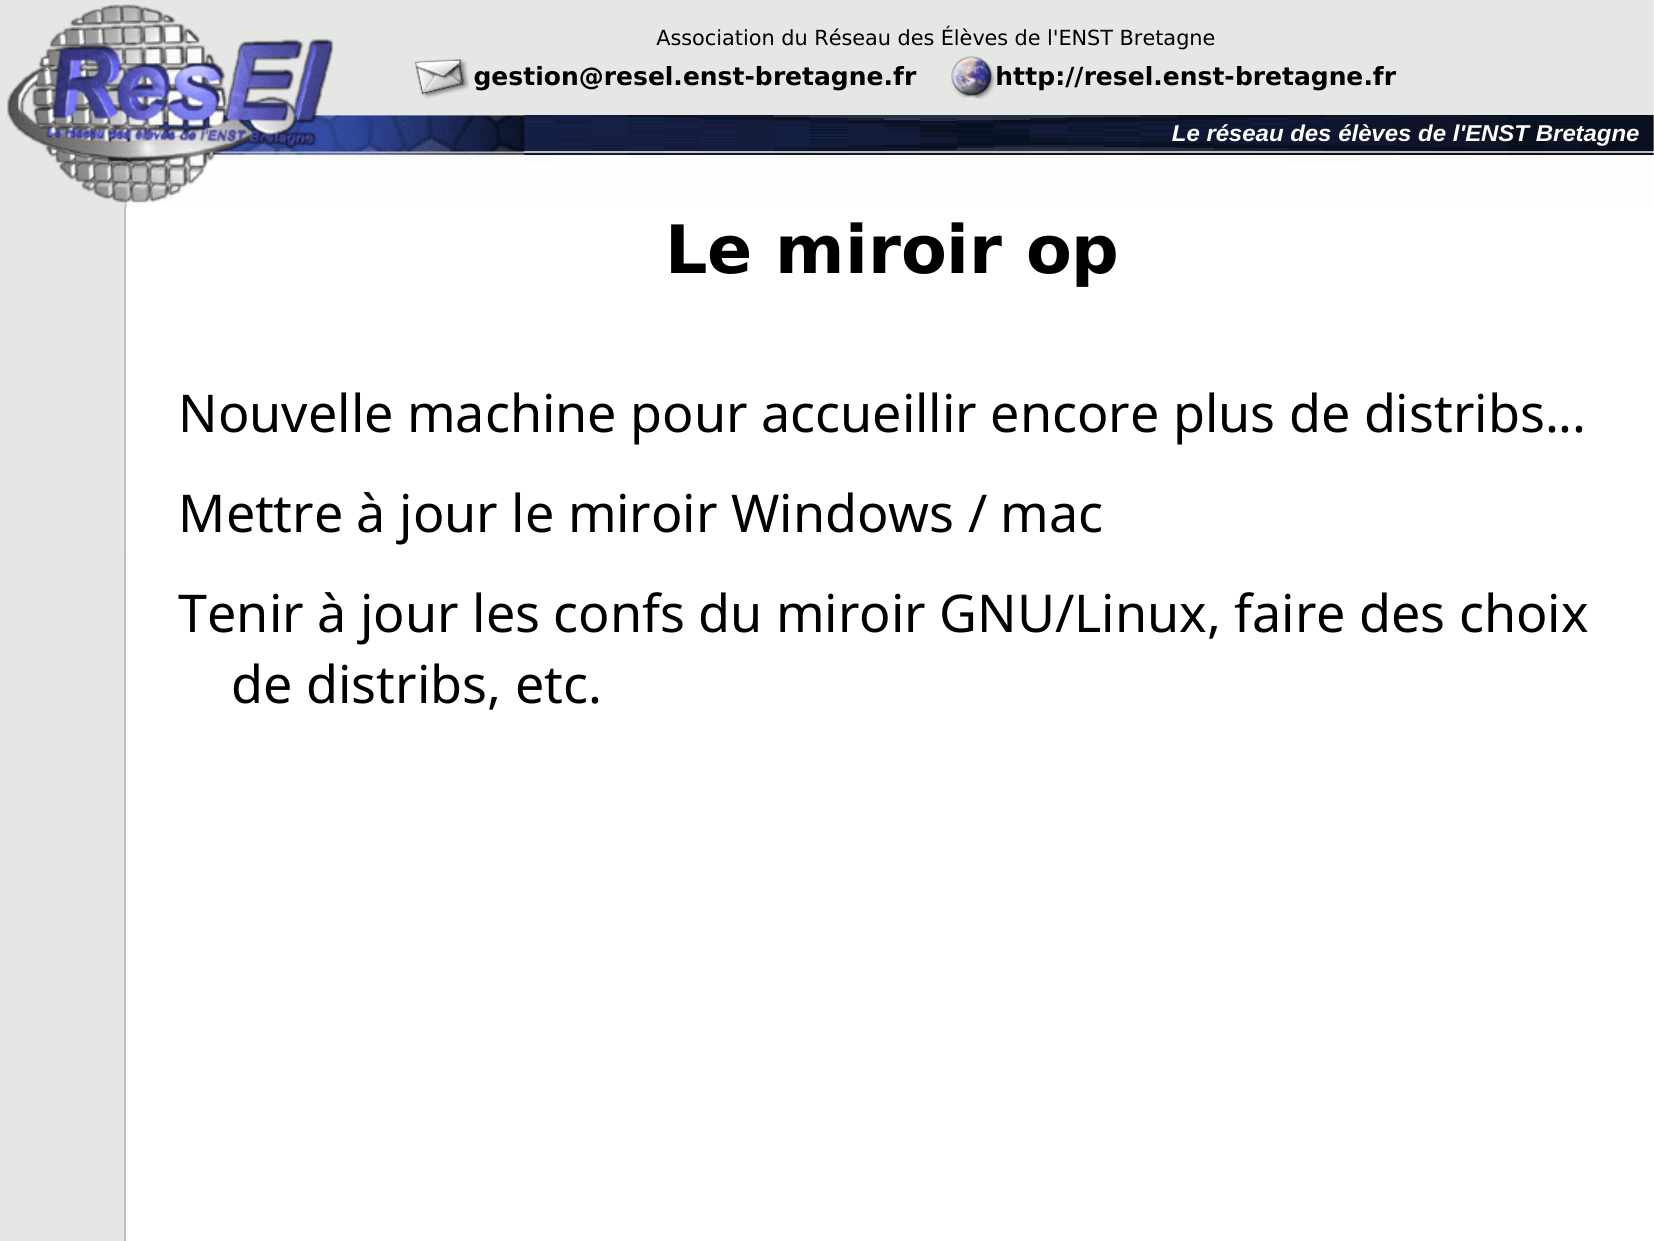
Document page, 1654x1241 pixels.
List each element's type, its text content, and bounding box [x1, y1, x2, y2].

title Le miroir op [195, 169, 1590, 333]
picture [0, 0, 1654, 1241]
list Nouvelle machine pour accueillir encore plus de distribs... Mettre à jour le miroir Windows / mac Tenir à jour les confs du miroir GNU/Linux, faire des choix de distribs, etc. [161, 376, 1619, 1198]
